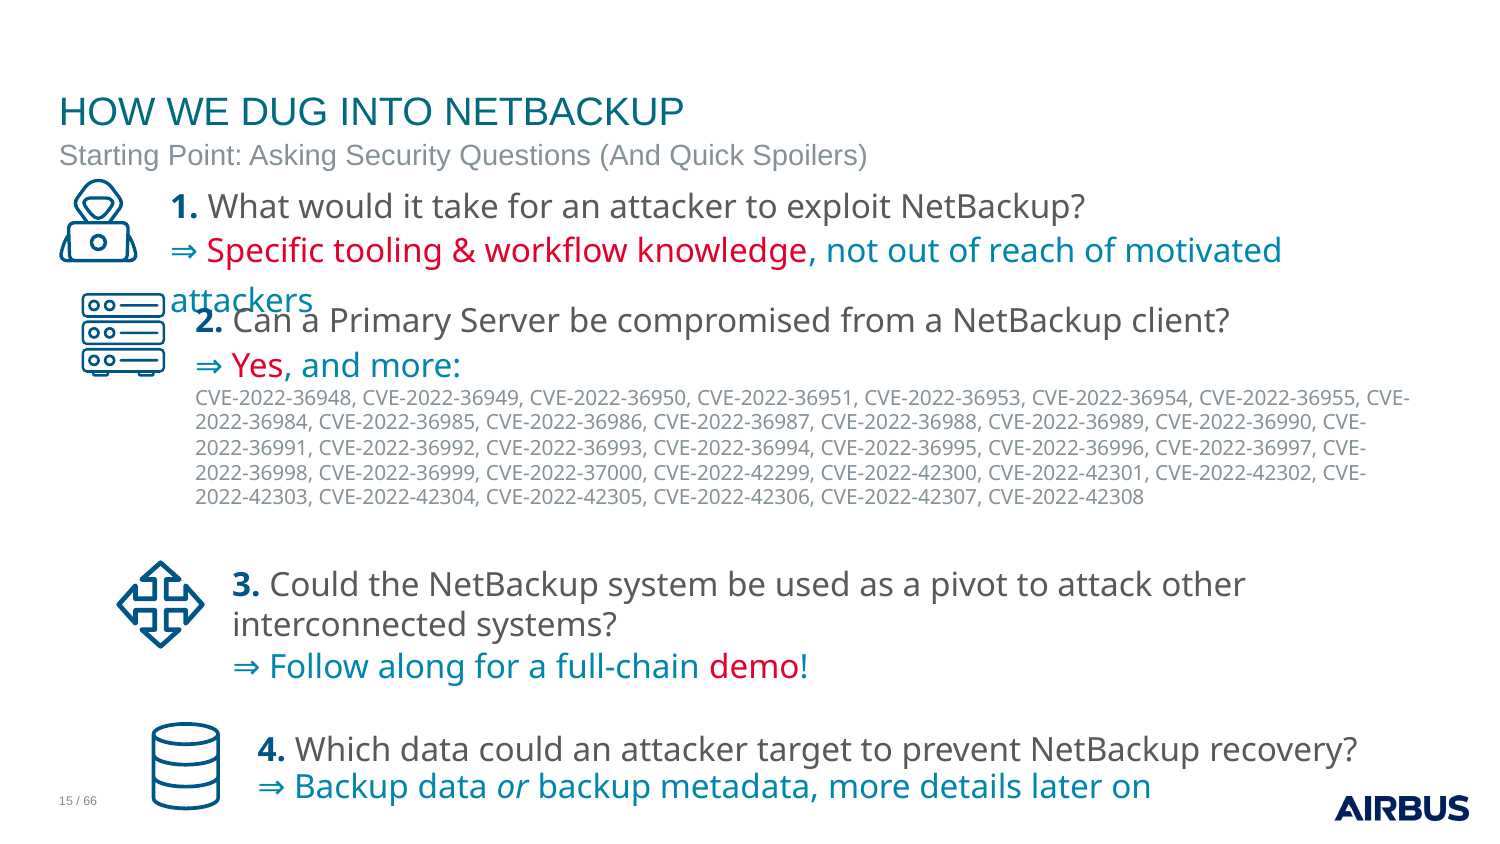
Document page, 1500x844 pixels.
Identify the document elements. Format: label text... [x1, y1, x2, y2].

text_box [81, 293, 165, 318]
text_box [151, 722, 220, 811]
text_box [81, 347, 165, 377]
title HOW WE DUG INTO NETBACKUP Starting Point: Asking Security Questions (And Quick Spoilers) [58, 80, 1441, 192]
picture [1334, 795, 1469, 821]
text_box [59, 178, 138, 263]
text_box ⇒ Backup data or backup metadata, more details later on [227, 765, 1431, 813]
text_box 1. What would it take for an attacker to exploit NetBackup? [140, 178, 1431, 219]
text_box 3. Could the NetBackup system be used as a pivot to attack other interconnected systems? [202, 562, 1431, 643]
text_box [81, 320, 165, 346]
text_box 4. Which data could an attacker target to prevent NetBackup recovery? [227, 722, 1431, 765]
text_box ⇒ Specific tooling & workflow knowledge, not out of reach of motivated attackers [140, 219, 1431, 295]
text_box ⇒ Follow along for a full-chain demo! [202, 644, 1431, 693]
text_box ⇒ Yes, and more: CVE-2022-36948, CVE-2022-36949, CVE-2022-36950, CVE-2022-36951, CVE-2022-36953, CVE-2022-36954, CVE-2022-36955, CVE-2022-36984, CVE-2022-36985, CVE-2022-36986, CVE-2022-36987, CVE-2022-36988, CVE-2022-36989, CVE-2022-36990, CVE-2022-36991, CVE-2022-36992, CVE-2022-36993, CVE-2022-36994, CVE-2022-36995, CVE-2022-36996, CVE-2022-36997, CVE-2022-36998, CVE-2022-36999, CVE-2022-37000, CVE-2022-42299, CVE-2022-42300, CVE-2022-42301, CVE-2022-42302, CVE-2022-42303, CVE-2022-42304, CVE-2022-42305, CVE-2022-42306, CVE-2022-42307, CVE-2022-42308 [165, 334, 1431, 517]
text_box 2. Can a Primary Server be compromised from a NetBackup client? [165, 293, 1431, 334]
